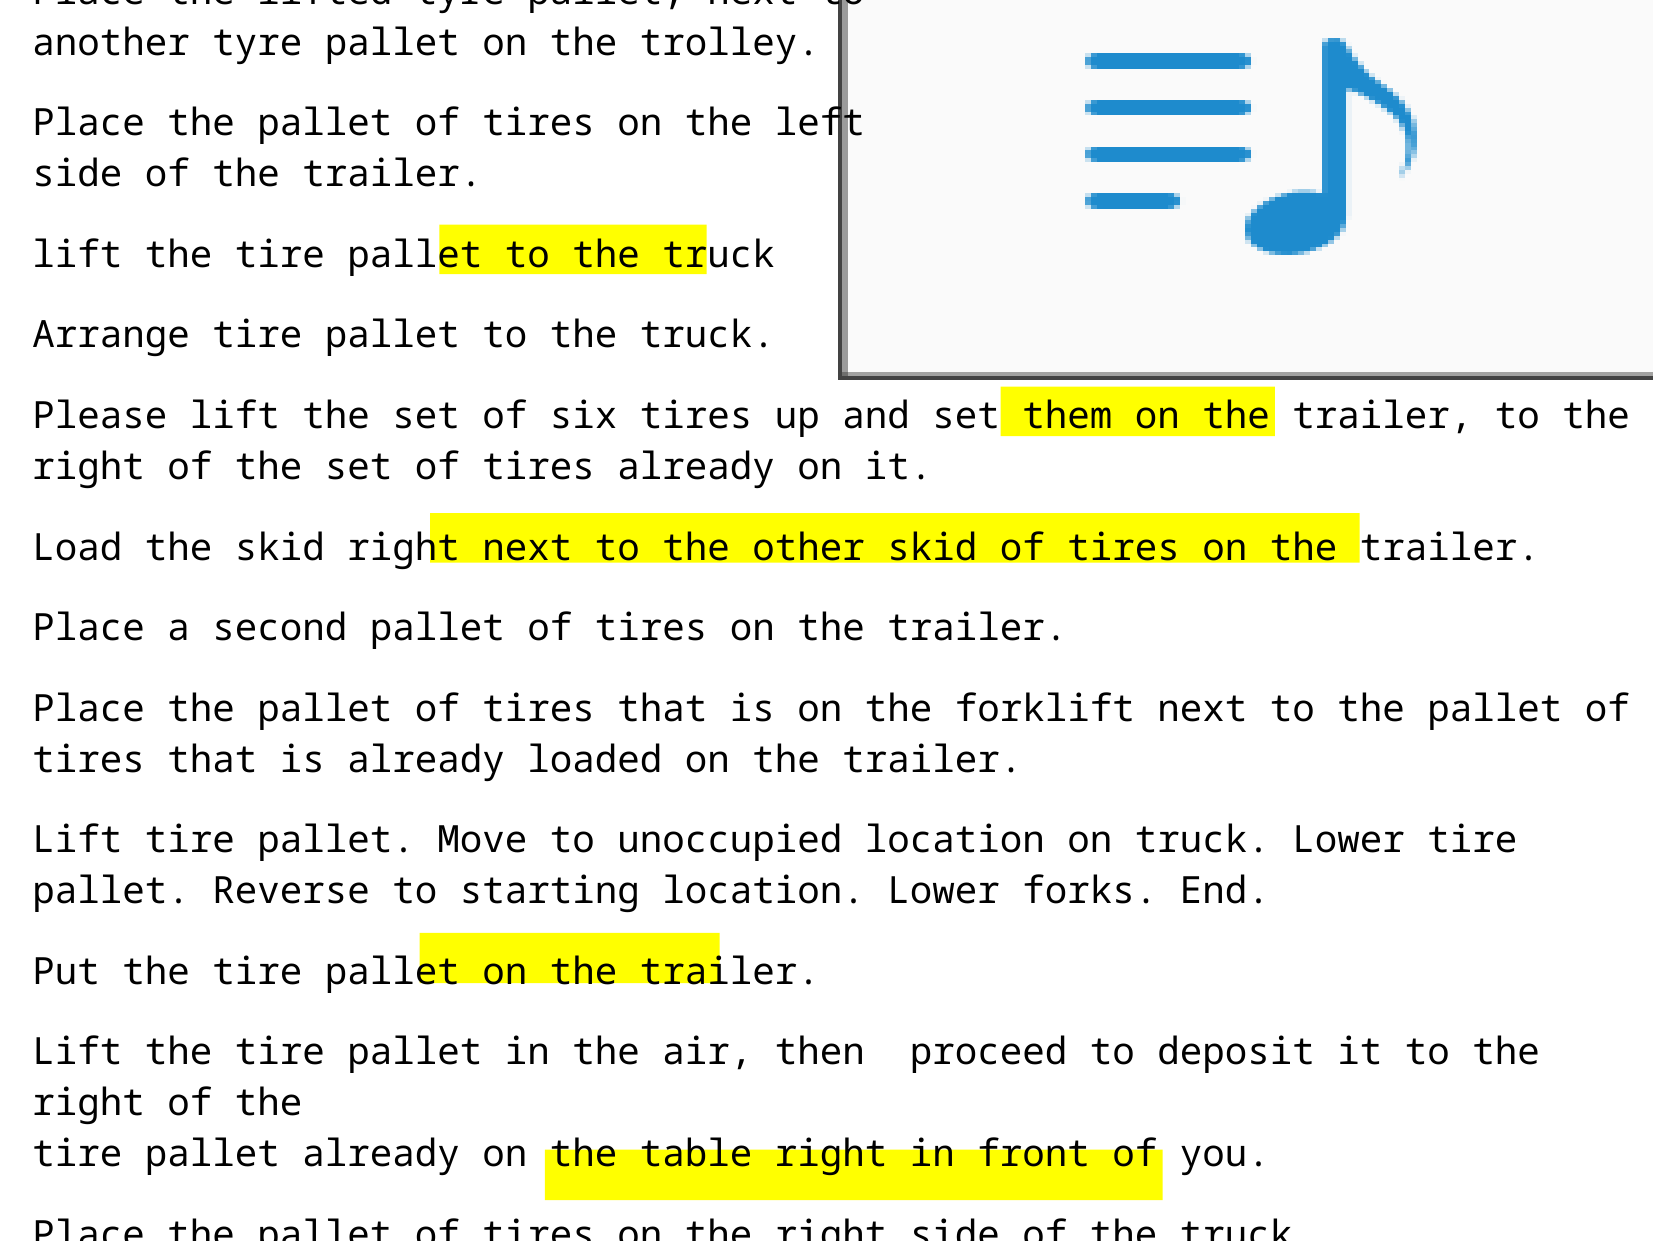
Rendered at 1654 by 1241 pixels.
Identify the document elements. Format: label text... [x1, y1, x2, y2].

text_box [1644, 0, 1653, 381]
list Place the lifted tyre pallet, next to another tyre pallet on the trolley. Place the pallet of tires on the left side of the trailer. lift the tire pallet to the truck Arrange tire pallet to the truck. Please lift the set of six tires up and set them on the trailer, to the right of the set of tires already on it. Load the skid right next to the other skid of tires on the trailer. Place a second pallet of tires on the trailer. Place the pallet of tires that is on the forklift next to the pallet of tires that is already loaded on the trailer. Lift tire pallet. Move to unoccupied location on truck. Lower tire pallet. Reverse to starting location. Lower forks. End. Put the tire pallet on the trailer. Lift the tire pallet in the air, then proceed to deposit it to the right of the tire pallet already on the table right in front of you. Place the pallet of tires on the right side of the truck. Lift the tire pallet and proceed forward to set it on the platform directly ahead, to the right of the tire pallet already there. lift the tire pallet you are carrying and set on the truck in front of you Put the tire pallet on the trailer to the right of the other tire pallet. Lift pallet up and place the pallet beside the other pallet on the truck bed. Reverse the forklift slowly from the truck bed. Raise tire pallet. Move forward to unoccupied location on truck. Lower tire pallet. Reverse to starting position. Lower forks. Move the pallet on the ground to the platform; place it to the right of the pallet that is already on the platform. [32, 0, 1644, 1241]
